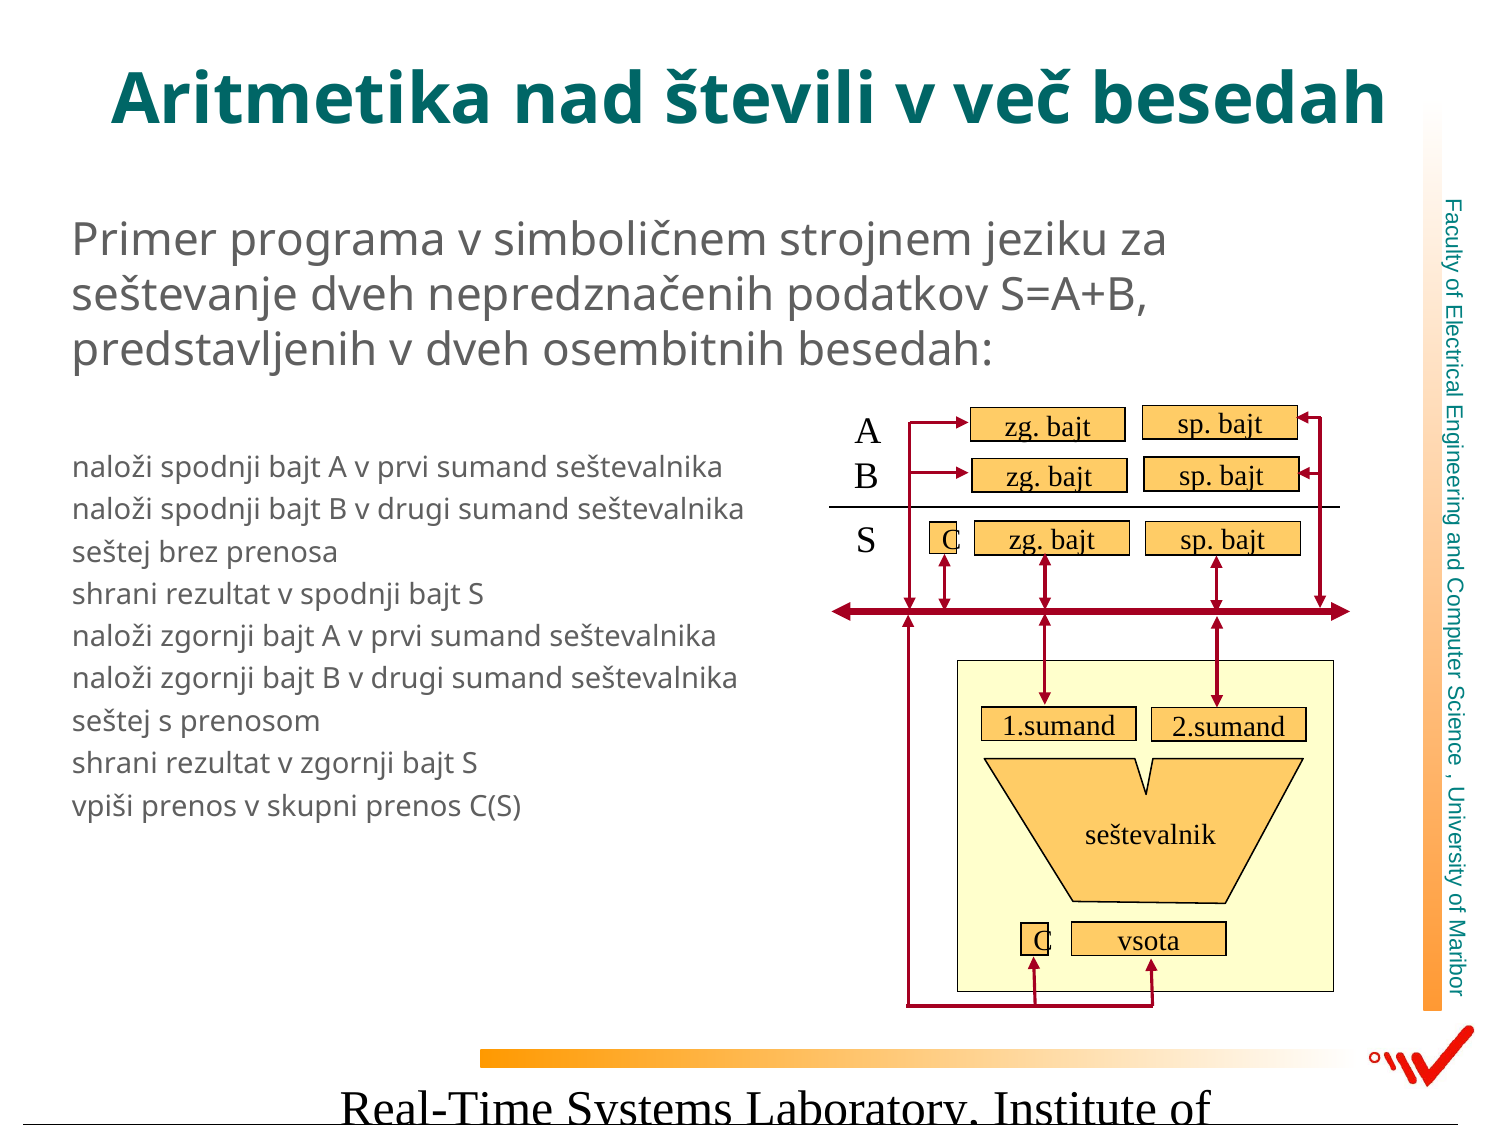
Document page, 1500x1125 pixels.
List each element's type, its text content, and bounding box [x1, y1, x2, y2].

text_box C [1021, 923, 1049, 955]
text_box vsota [1071, 921, 1227, 956]
text_box 1.sumand [981, 706, 1137, 741]
text_box S [841, 506, 892, 568]
text_box zg. bajt [974, 520, 1130, 555]
text_box sp. bajt [1142, 405, 1298, 440]
text_box zg. bajt [971, 458, 1127, 492]
text_box sp. bajt [1144, 457, 1299, 492]
list Primer programa v simboličnem strojnem jeziku za seštevanje dveh nepredznačenih podatkov S=A+B, predstavljenih v dveh osembitnih besedah: naloži spodnji bajt A v prvi sumand seštevalnika naloži spodnji bajt B v drugi sumand seštevalnika seštej brez prenosa shrani rezultat v spodnji bajt S naloži zgornji bajt A v prvi sumand seštevalnika naloži zgornji bajt B v drugi sumand seštevalnika seštej s prenosom shrani rezultat v zgornji bajt S vpiši prenos v skupni prenos C(S) [57, 202, 1389, 1012]
text_box 2.sumand [1151, 707, 1307, 742]
text_box C [1037, 932, 1049, 949]
text_box A [839, 398, 897, 459]
text_box [984, 758, 1304, 904]
text_box C [929, 521, 957, 554]
text_box A [862, 421, 871, 433]
text_box A [859, 434, 874, 443]
text_box C [945, 531, 957, 548]
text_box B [839, 443, 894, 504]
text_box sp. bajt [1145, 521, 1301, 556]
title Aritmetika nad števili v več besedah [75, 45, 1426, 233]
text_box seštevalnik [1070, 807, 1232, 858]
text_box zg. bajt [970, 407, 1126, 442]
